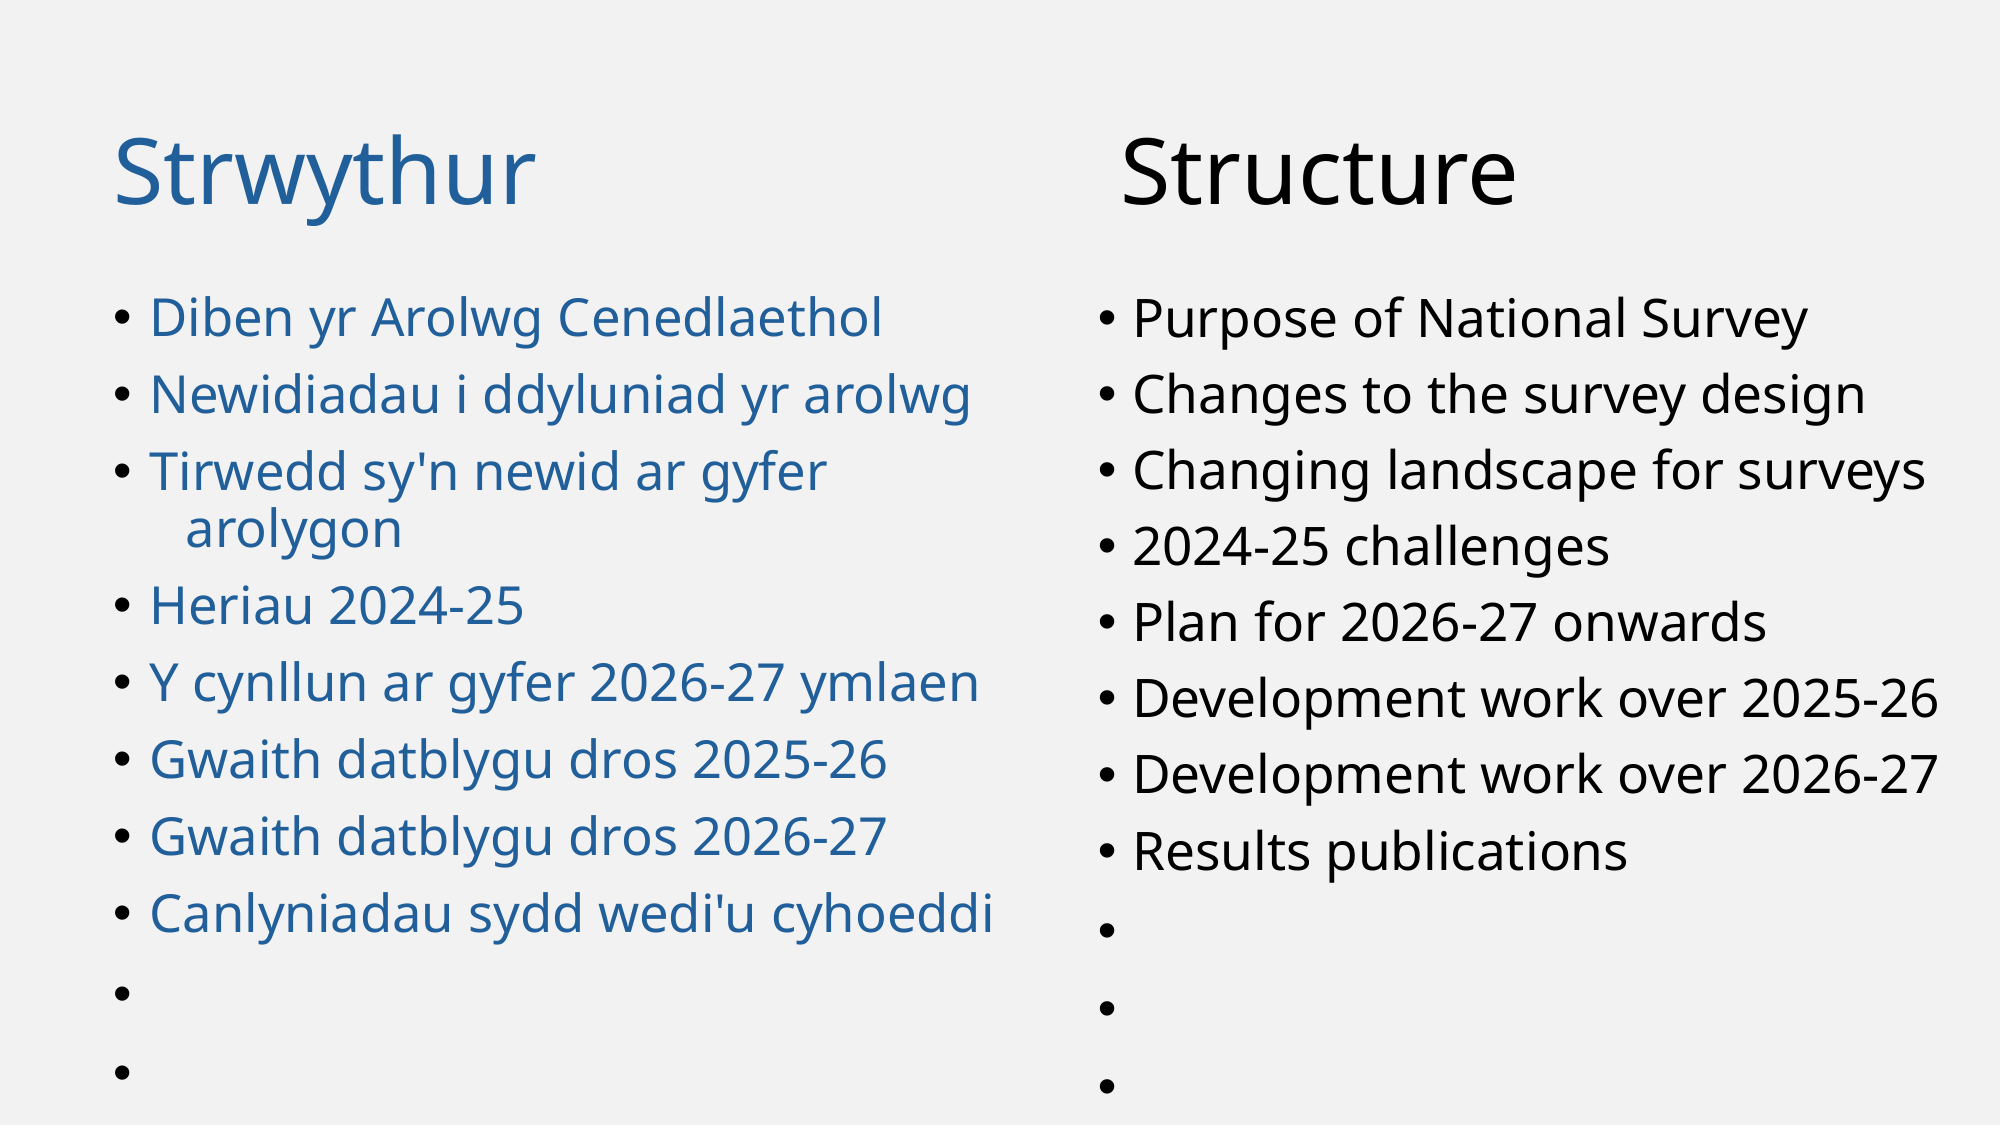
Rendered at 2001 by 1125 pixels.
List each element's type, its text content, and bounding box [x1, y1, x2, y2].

list Purpose of National Survey Changes to the survey design Changing landscape for surveys 2024-25 challenges Plan for 2026-27 onwards Development work over 2025-26 Development work over 2026-27 Results publications [1082, 284, 1964, 998]
title Structure [1105, 66, 1942, 284]
text_box Diben yr Arolwg Cenedlaethol Newidiadau i ddyluniad yr arolwg Tirwedd sy'n newid ar gyfer arolygon Heriau 2024-25 Y cynllun ar gyfer 2026-27 ymlaen Gwaith datblygu dros 2025-26 Gwaith datblygu dros 2026-27 Canlyniadau sydd wedi'u cyhoeddi [98, 283, 1033, 998]
text_box Strwythur [98, 66, 895, 283]
